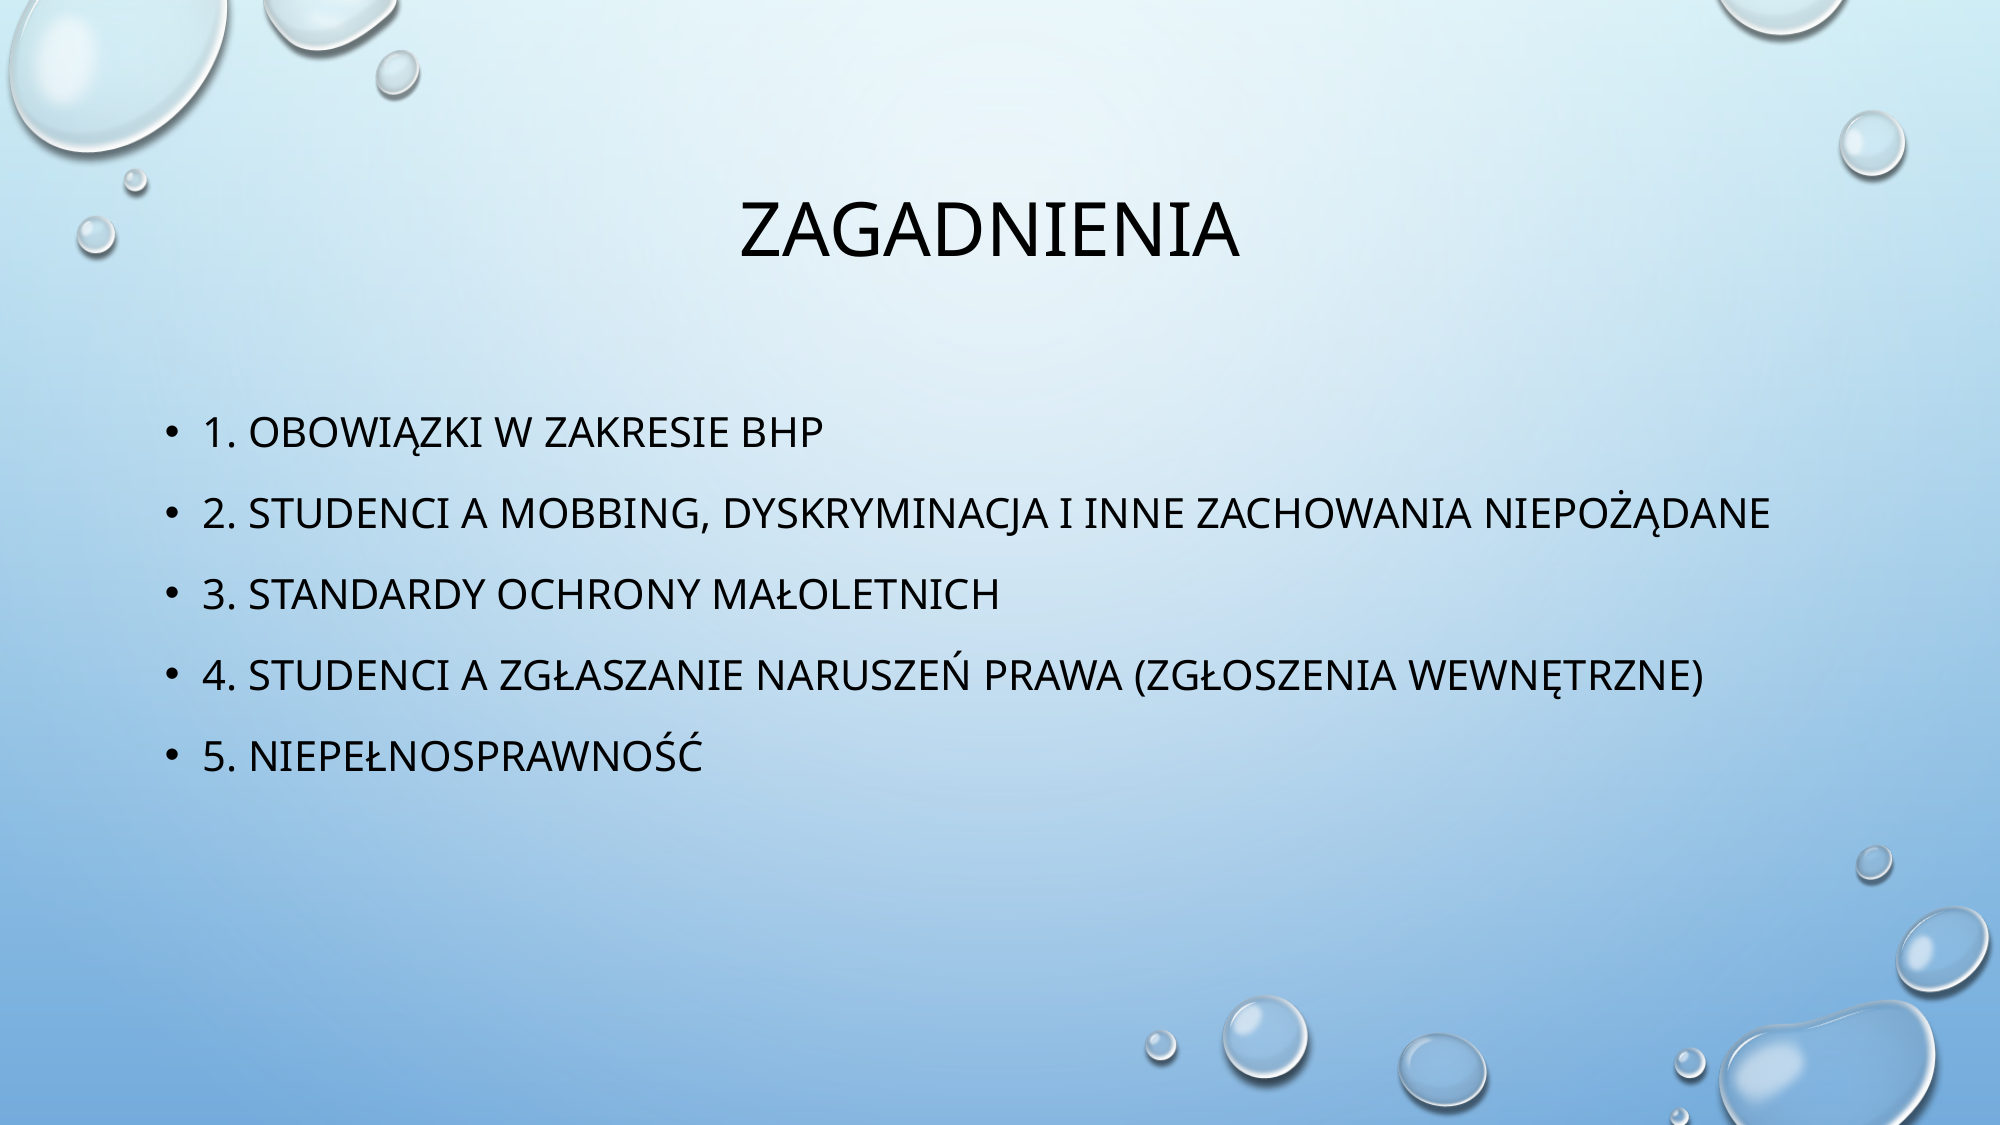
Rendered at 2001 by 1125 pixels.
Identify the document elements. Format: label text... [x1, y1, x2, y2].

list 1. obowiązki w zakresie bhp 2. Studenci a mobbing, dyskryminacja i inne zachowania niepożądane 3. standardy ochrony małoletnich 4. studenci a zgłaszanie naruszeń prawa (zgłoszenia wewnętrzne) 5. niepełnosprawność [149, 388, 1850, 950]
title Zagadnienia [149, 101, 1851, 364]
